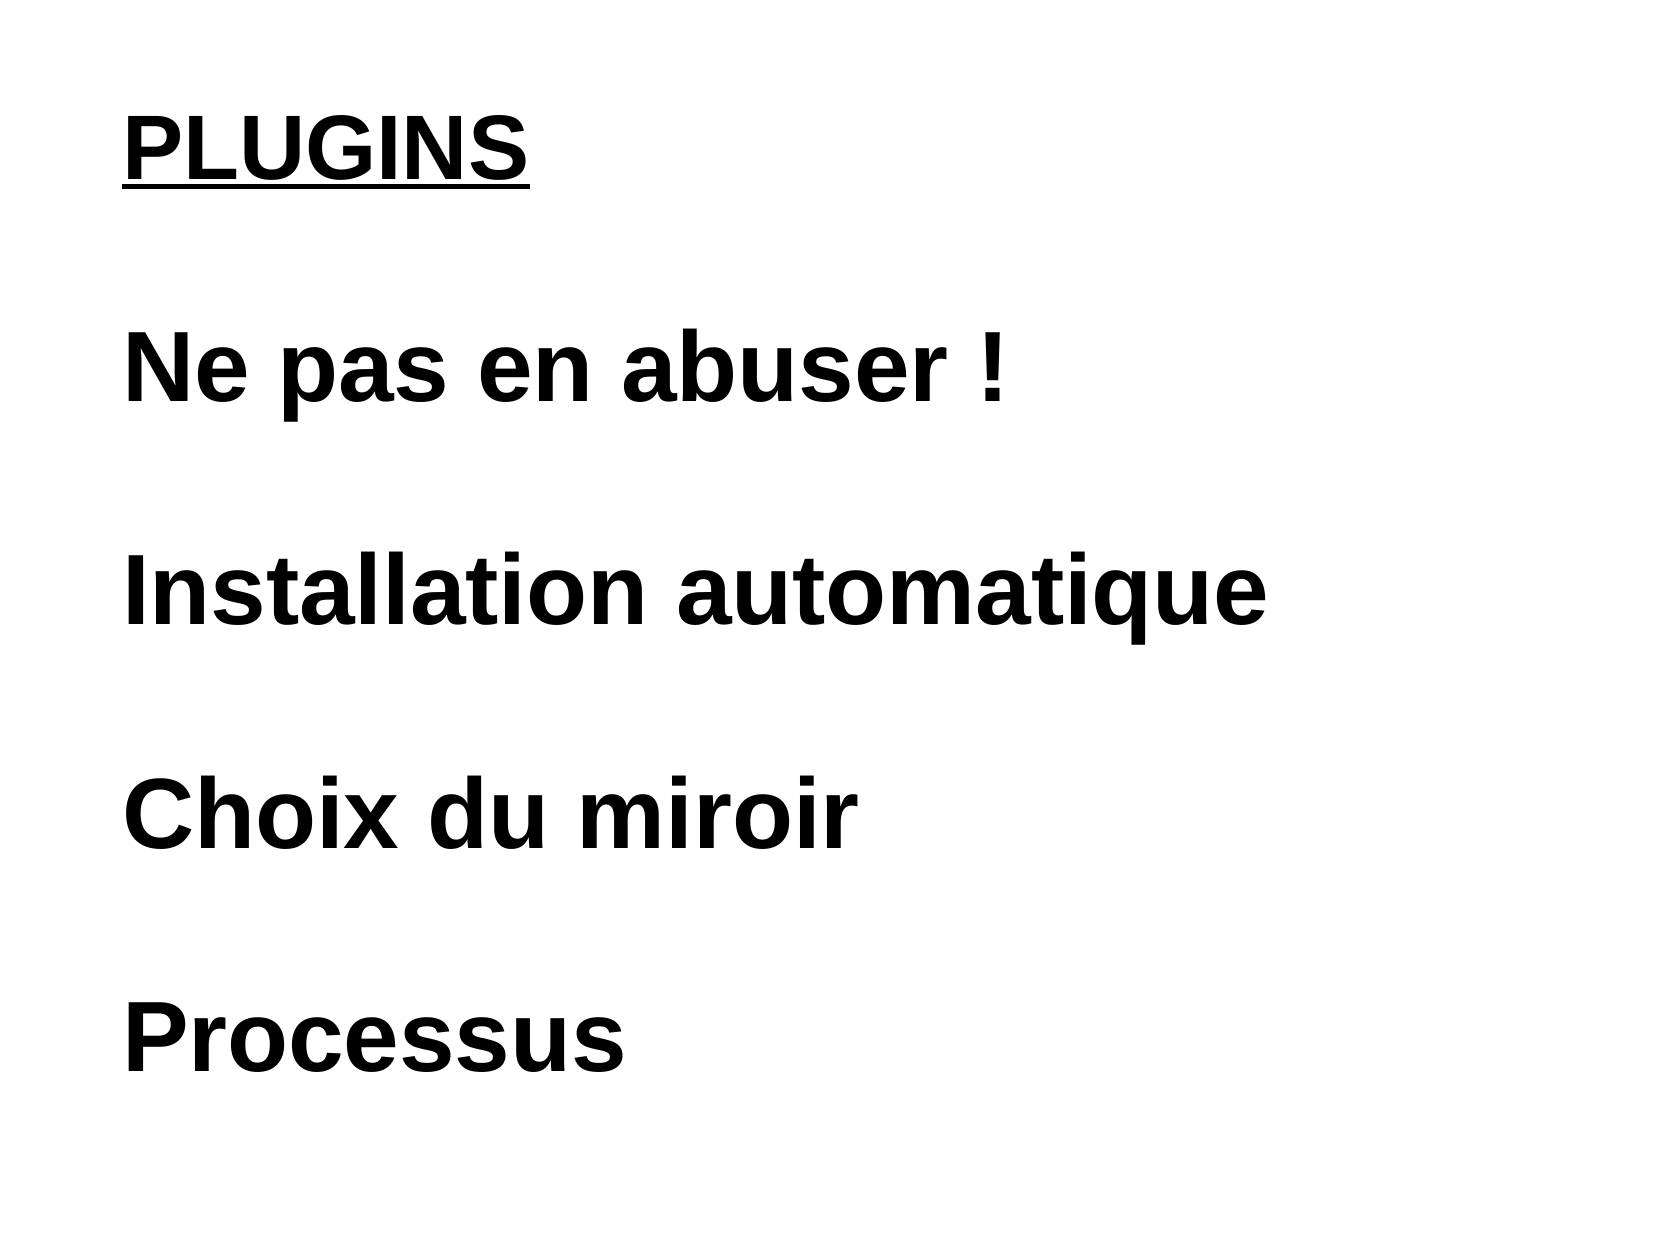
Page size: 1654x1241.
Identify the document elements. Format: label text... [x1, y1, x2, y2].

text_box PLUGINS Ne pas en abuser ! Installation automatique Choix du miroir Processus [107, 89, 1633, 1203]
